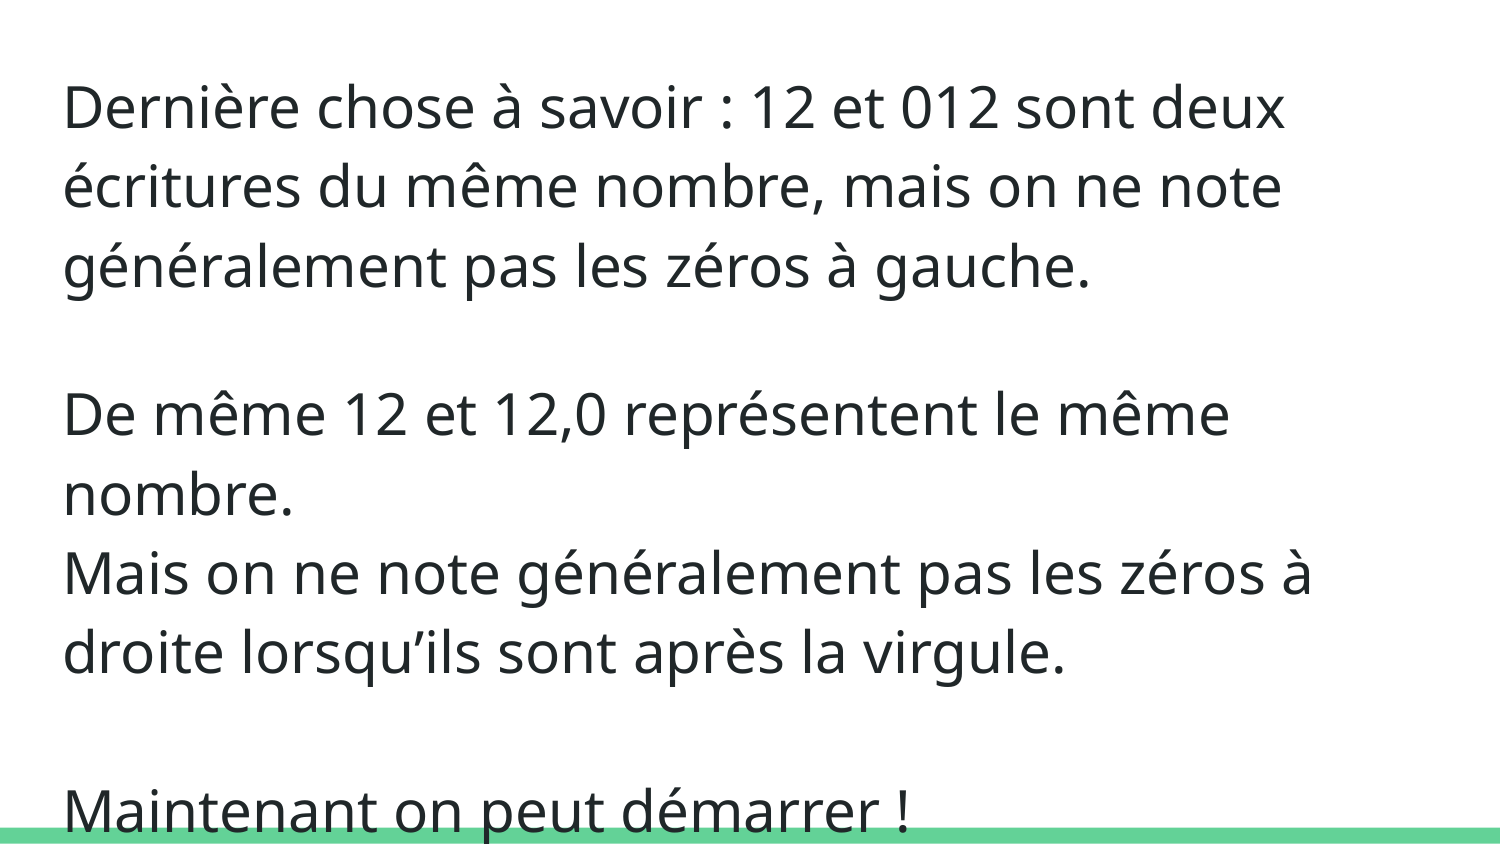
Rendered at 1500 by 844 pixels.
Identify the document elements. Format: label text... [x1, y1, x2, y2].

text_box Dernière chose à savoir : 12 et 012 sont deux écritures du même nombre, mais on ne note généralement pas les zéros à gauche. [47, 59, 1477, 428]
text_box De même 12 et 12,0 représentent le même nombre. Mais on ne note généralement pas les zéros à droite lorsqu’ils sont après la virgule. Maintenant on peut démarrer ! [47, 428, 1414, 735]
